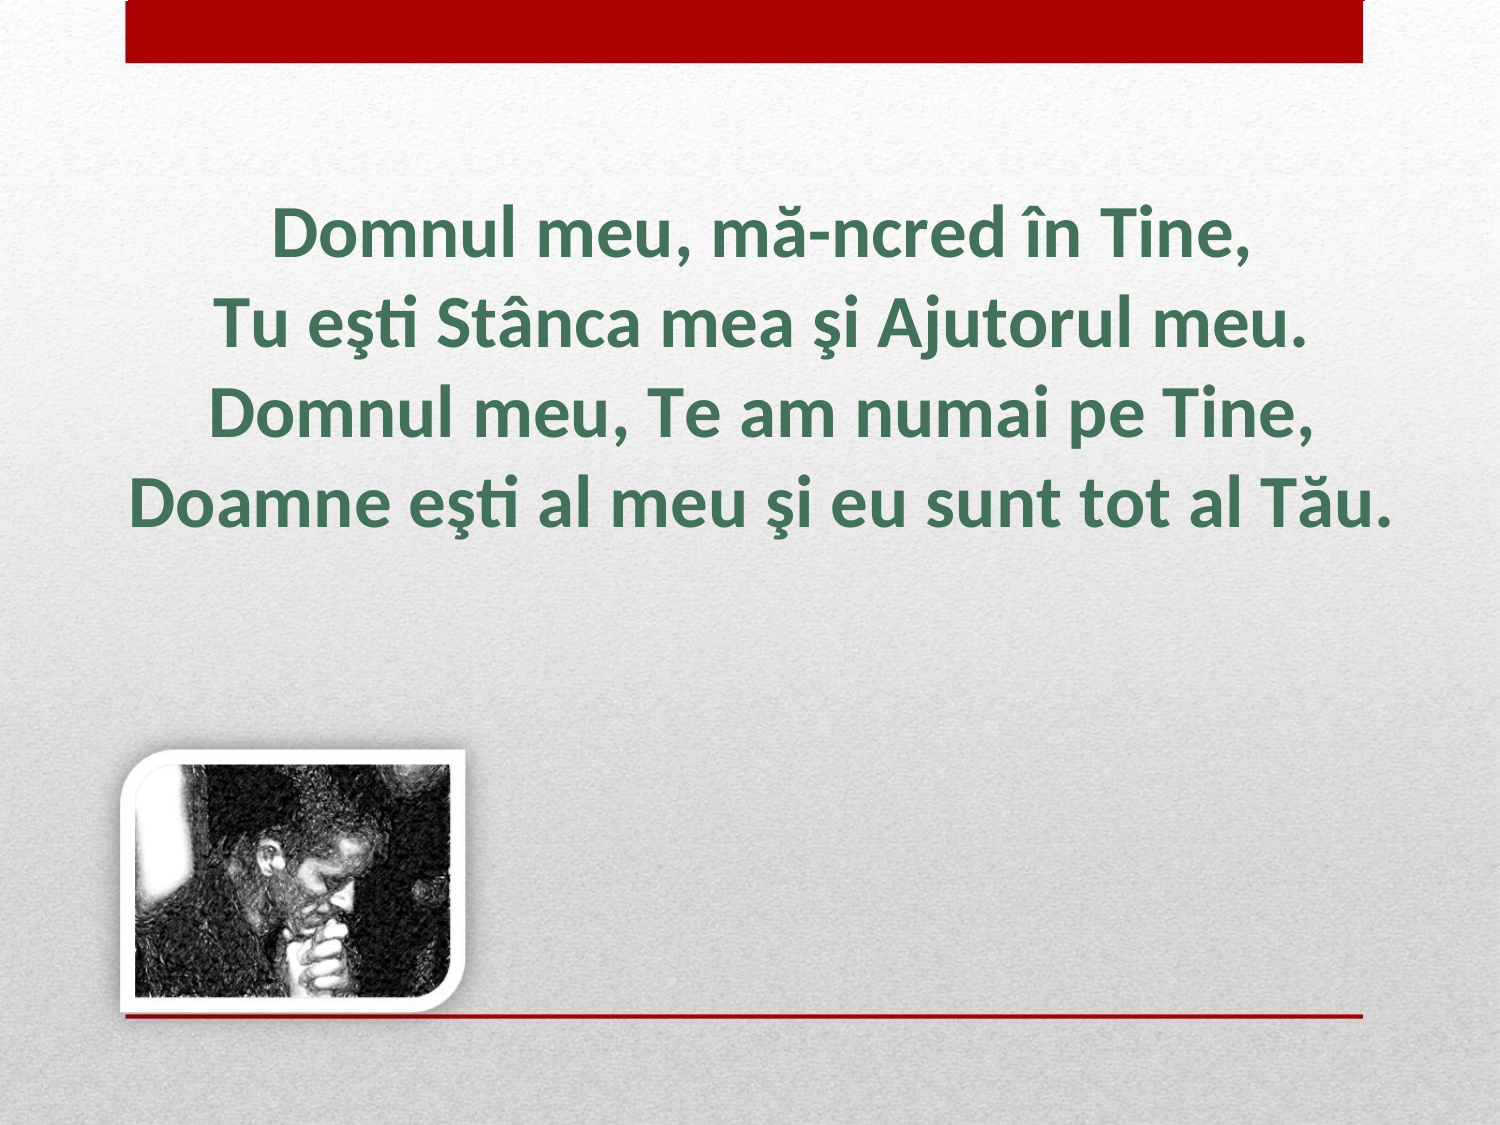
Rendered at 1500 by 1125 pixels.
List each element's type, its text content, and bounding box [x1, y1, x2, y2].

text_box Domnul meu, mă-ncred în Tine, Tu eşti Stânca mea şi Ajutorul meu. Domnul meu, Te am numai pe Tine, Doamne eşti al meu şi eu sunt tot al Tău. [74, 112, 1450, 613]
picture [0, 0, 1500, 1125]
